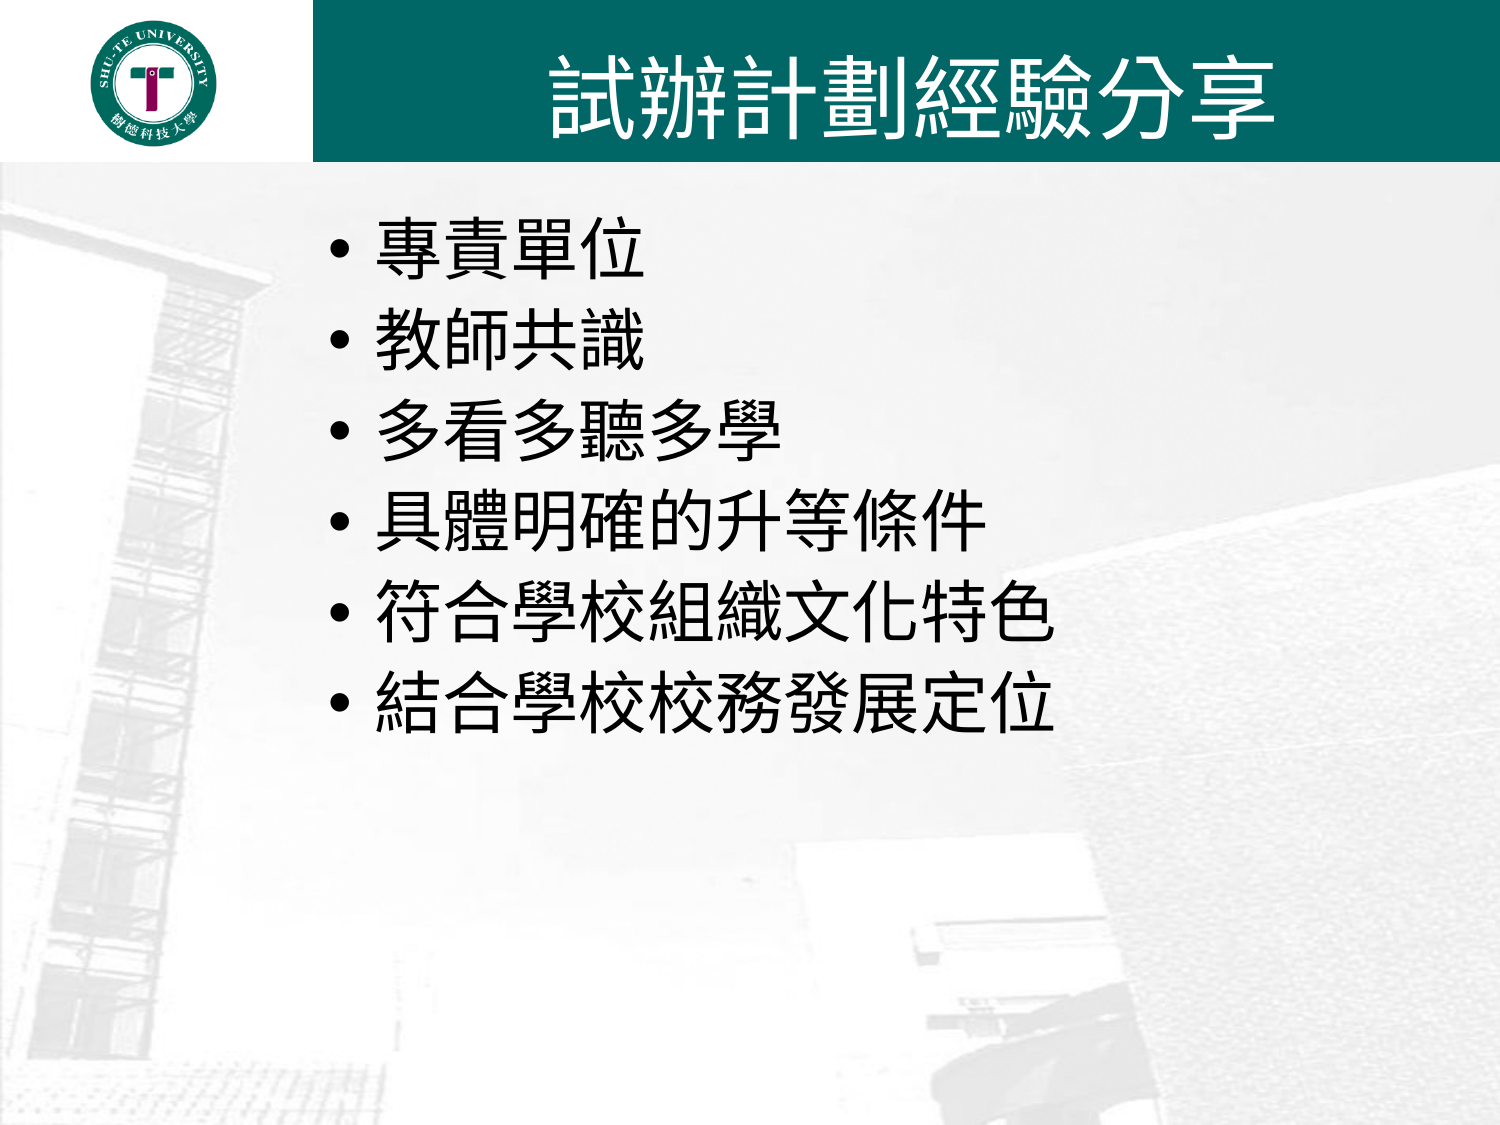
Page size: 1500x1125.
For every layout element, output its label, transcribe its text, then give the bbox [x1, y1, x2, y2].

list 專責單位 教師共識 多看多聽多學 具體明確的升等條件 符合學校組織文化特色 結合學校校務發展定位 [312, 208, 1317, 752]
title 試辦計劃經驗分享 [324, 31, 1500, 161]
